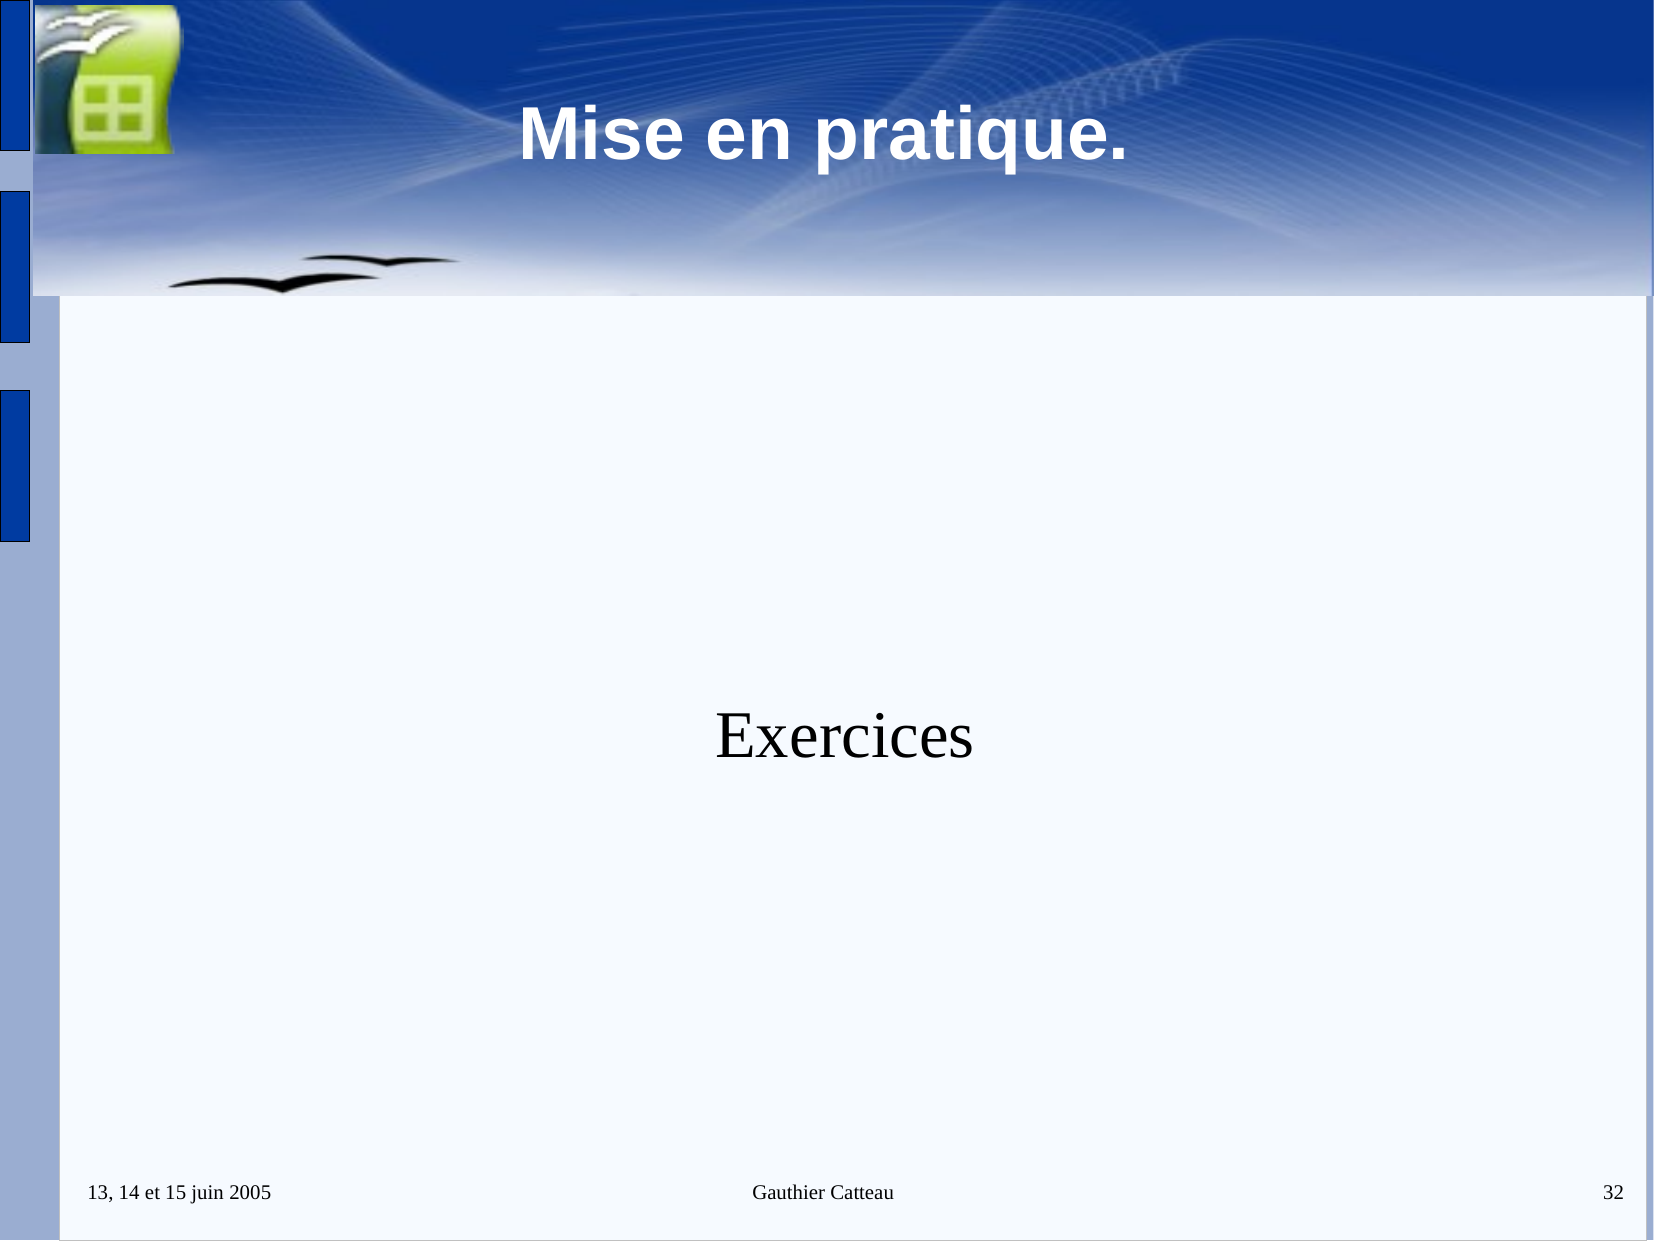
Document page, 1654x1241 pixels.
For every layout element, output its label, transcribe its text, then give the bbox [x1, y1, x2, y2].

title Mise en pratique. [118, 29, 1531, 237]
picture [33, 0, 1654, 296]
subtitle Exercices [121, 344, 1534, 1127]
